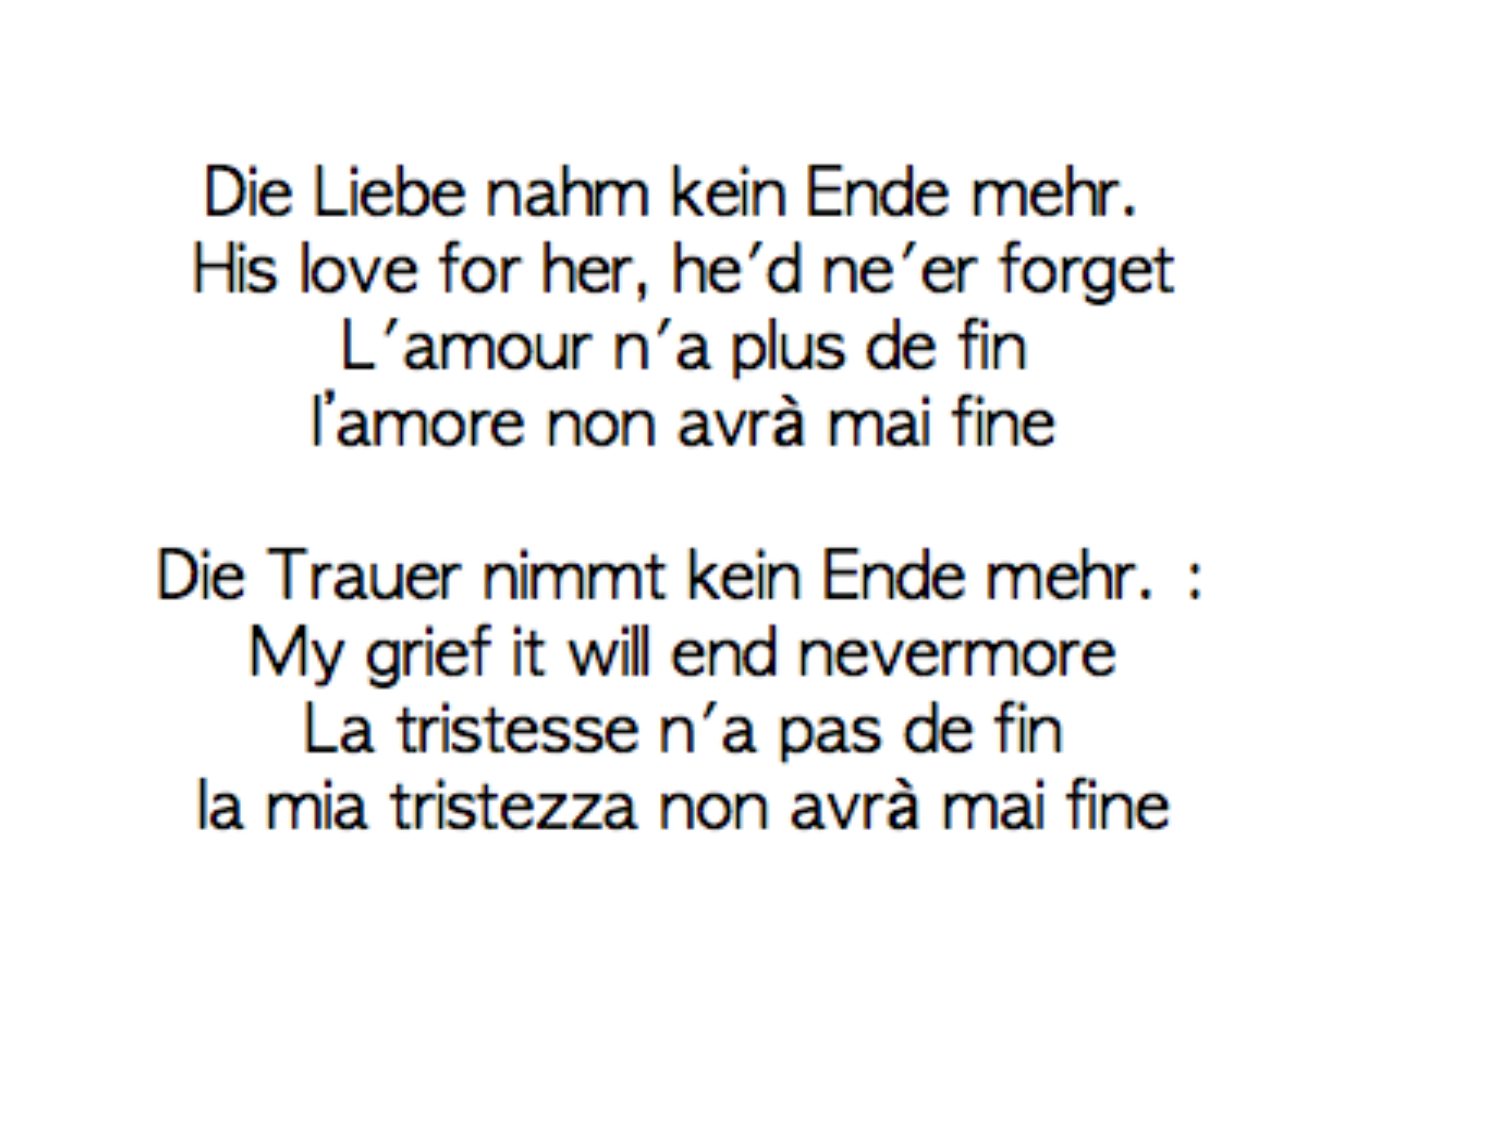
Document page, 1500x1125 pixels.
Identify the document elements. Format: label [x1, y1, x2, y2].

picture [58, 70, 1430, 993]
